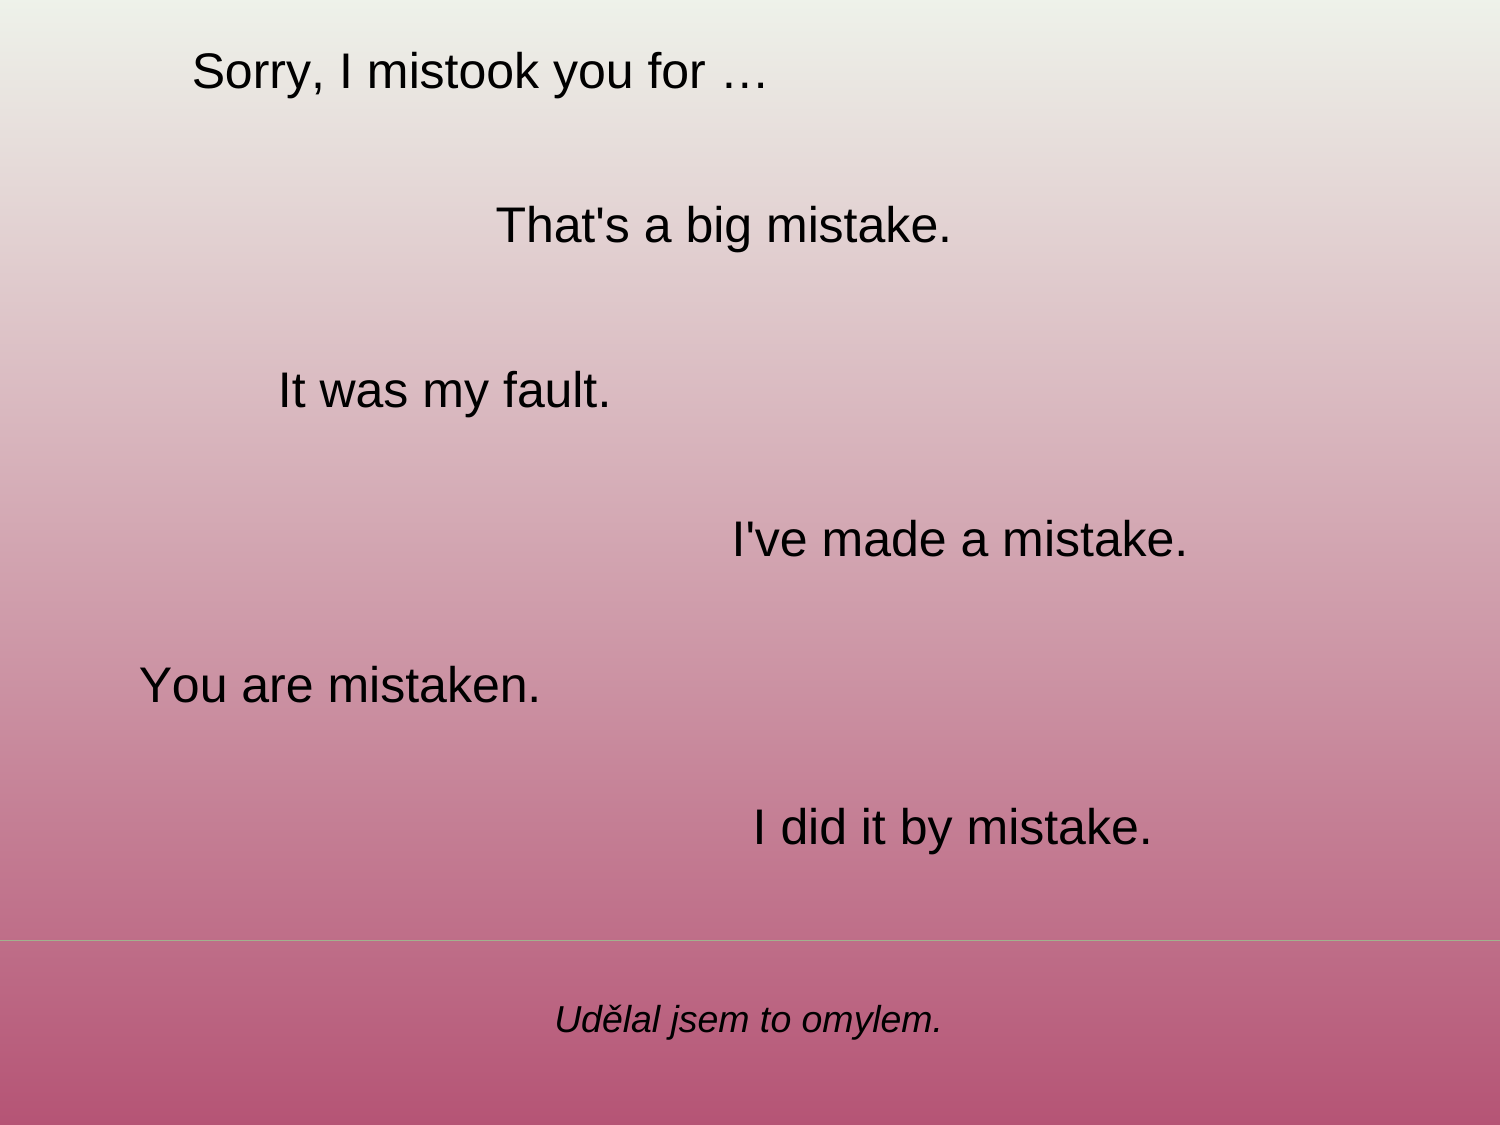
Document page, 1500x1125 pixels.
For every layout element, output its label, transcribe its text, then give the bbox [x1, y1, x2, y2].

text_box It was my fault. [263, 349, 627, 426]
text_box That's a big mistake. [480, 184, 968, 261]
text_box Sorry, I mistook you for … [177, 30, 821, 107]
text_box You are mistaken. [124, 645, 557, 721]
text_box I've made a mistake. [716, 498, 1204, 575]
text_box I did it by mistake. [737, 786, 1169, 863]
text_box Udělal jsem to omylem. [539, 987, 959, 1049]
